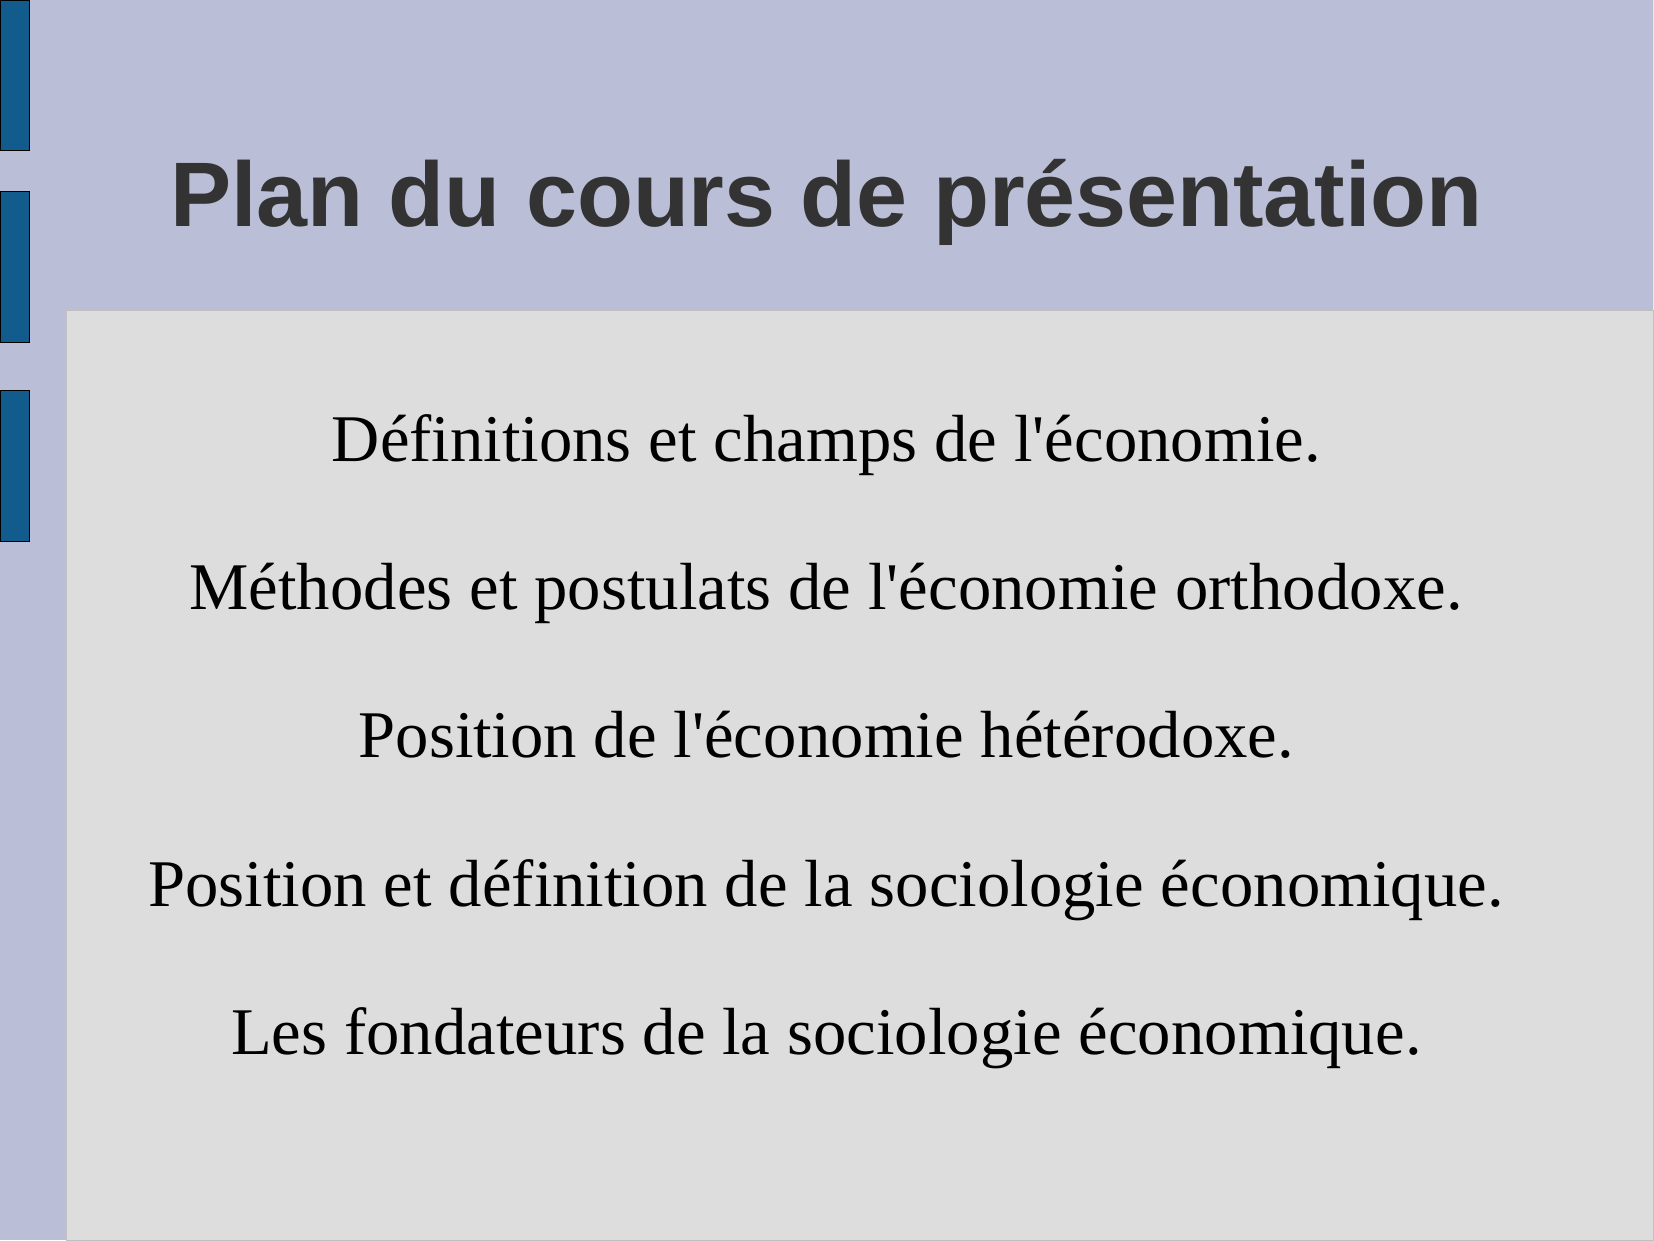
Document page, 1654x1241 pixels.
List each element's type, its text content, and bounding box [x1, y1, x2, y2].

title Plan du cours de présentation [121, 98, 1534, 291]
subtitle Définitions et champs de l'économie. Méthodes et postulats de l'économie orthodoxe. Position de l'économie hétérodoxe. Position et définition de la sociologie économique. Les fondateurs de la sociologie économique. [121, 352, 1534, 1119]
